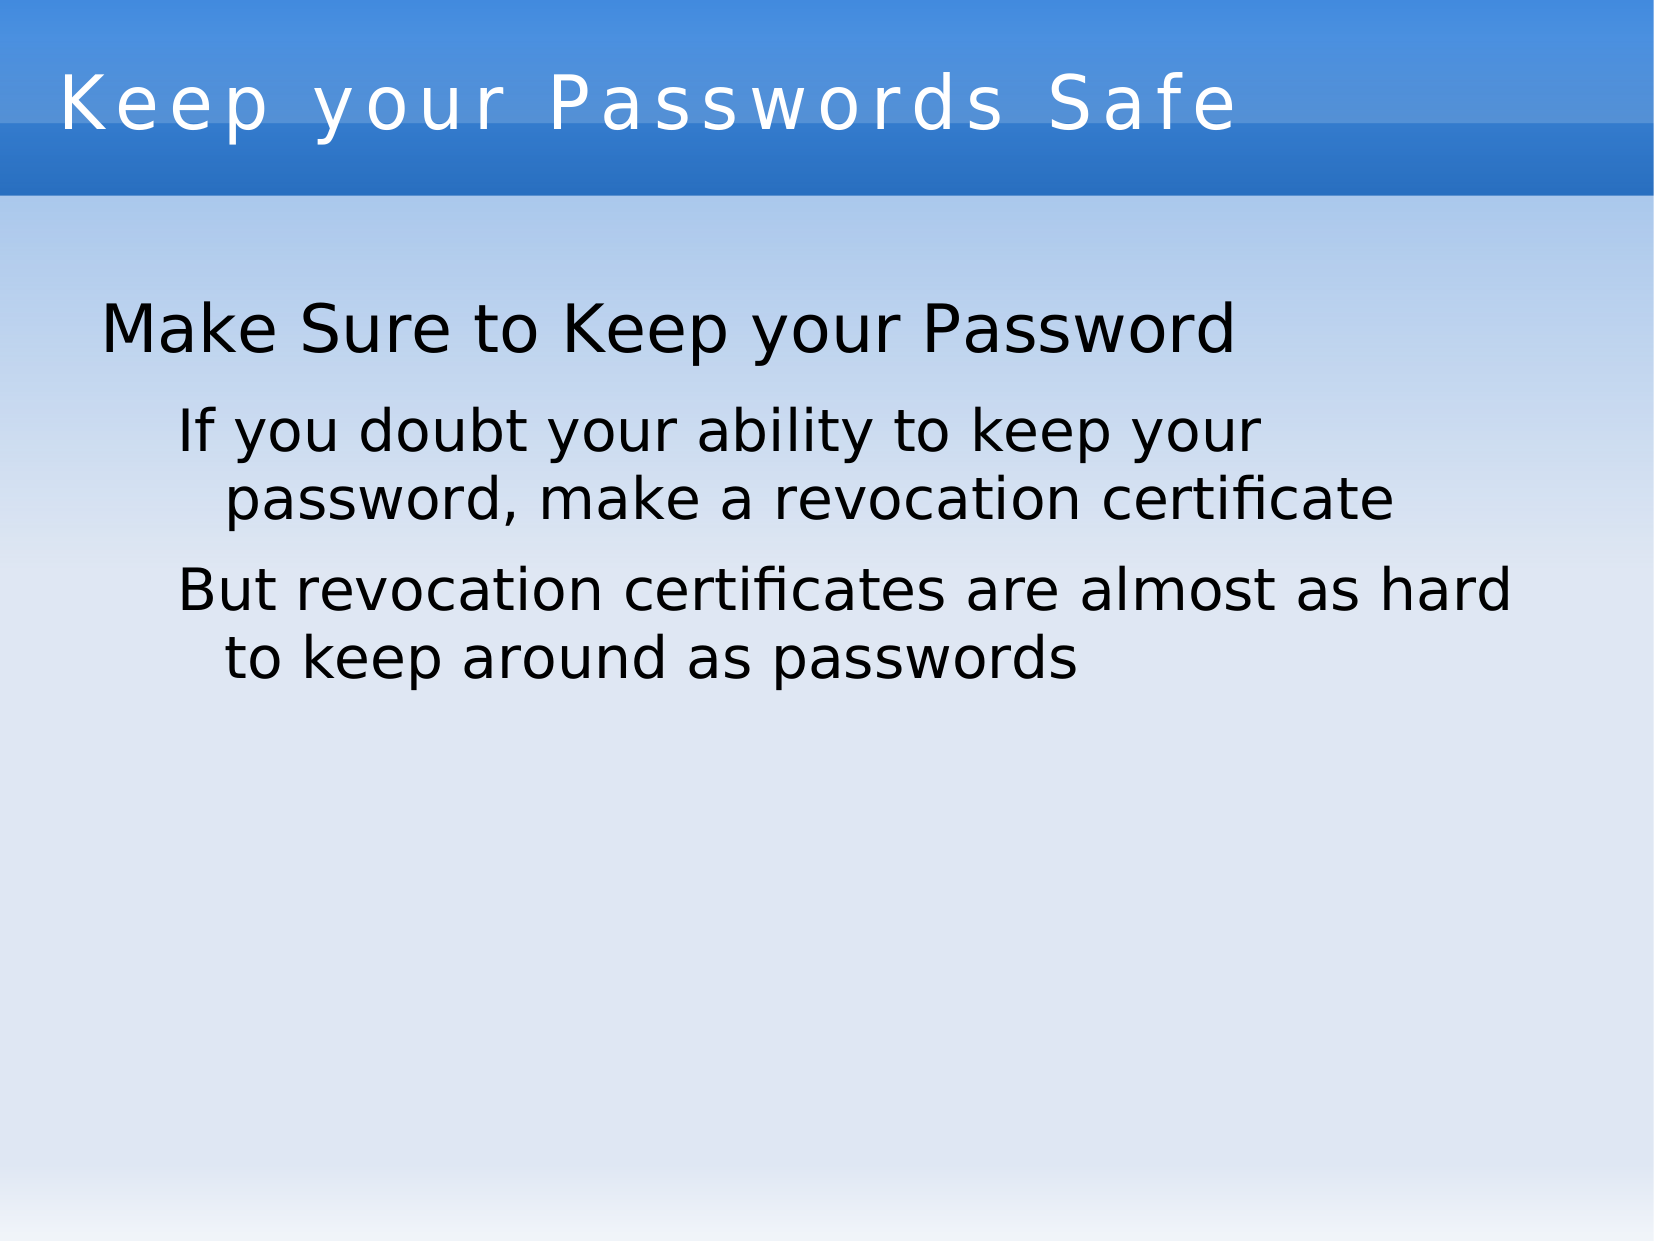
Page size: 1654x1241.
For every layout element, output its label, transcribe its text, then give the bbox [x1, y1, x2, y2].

list Make Sure to Keep your Password If you doubt your ability to keep your password, make a revocation certificate But revocation certificates are almost as hard to keep around as passwords [82, 290, 1571, 1109]
title Keep your Passwords Safe [59, 29, 1270, 178]
picture [0, 0, 1654, 1241]
